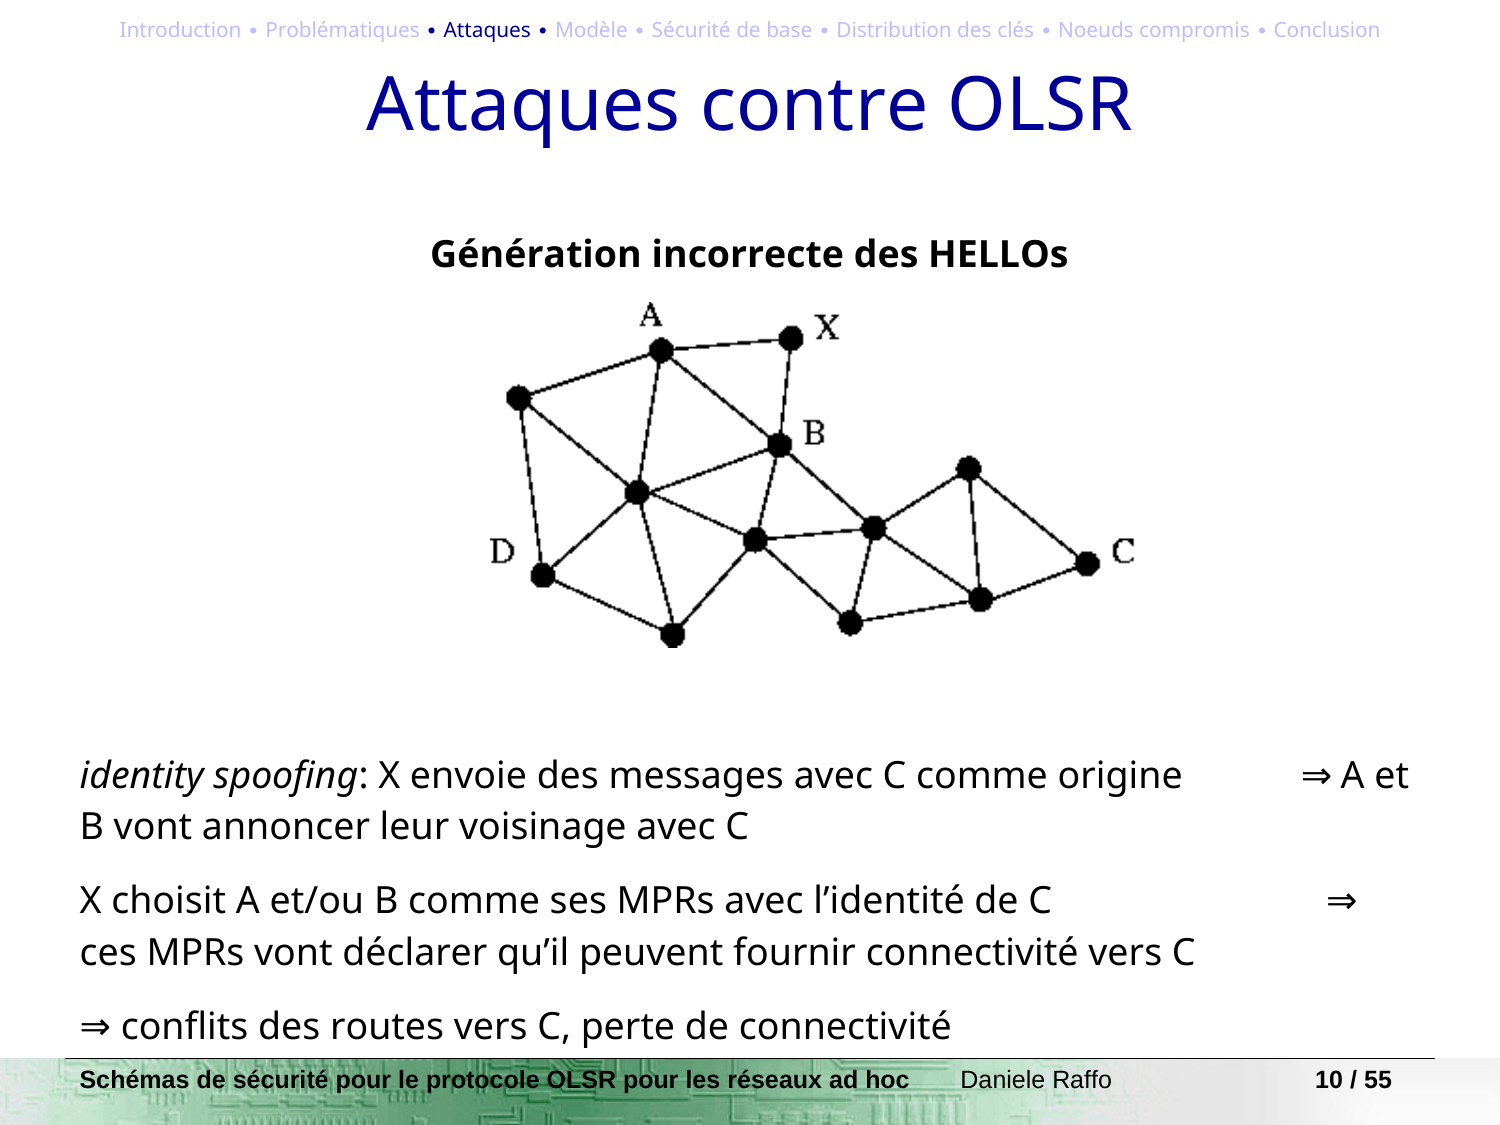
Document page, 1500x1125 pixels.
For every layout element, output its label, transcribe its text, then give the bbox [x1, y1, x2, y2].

text_box Attaques contre OLSR [64, 52, 1436, 161]
picture [490, 302, 1136, 648]
picture [0, 1058, 1500, 1125]
text_box Introduction ∙ Problématiques ∙ Attaques ∙ Modèle ∙ Sécurité de base ∙ Distribution des clés ∙ Noeuds compromis ∙ Conclusion [0, 7, 1500, 52]
text_box Génération incorrecte des HELLOs identity spoofing: X envoie des messages avec C comme origine ⇒ A et B vont annoncer leur voisinage avec C X choisit A et/ou B comme ses MPRs avec l’identité de C ⇒ ces MPRs vont déclarer qu’il peuvent fournir connectivité vers C ⇒ conflits des routes vers C, perte de connectivité [64, 219, 1436, 1058]
text_box Schémas de sécurité pour le protocole OLSR pour les réseaux ad hoc Daniele Raffo [64, 1058, 1436, 1103]
